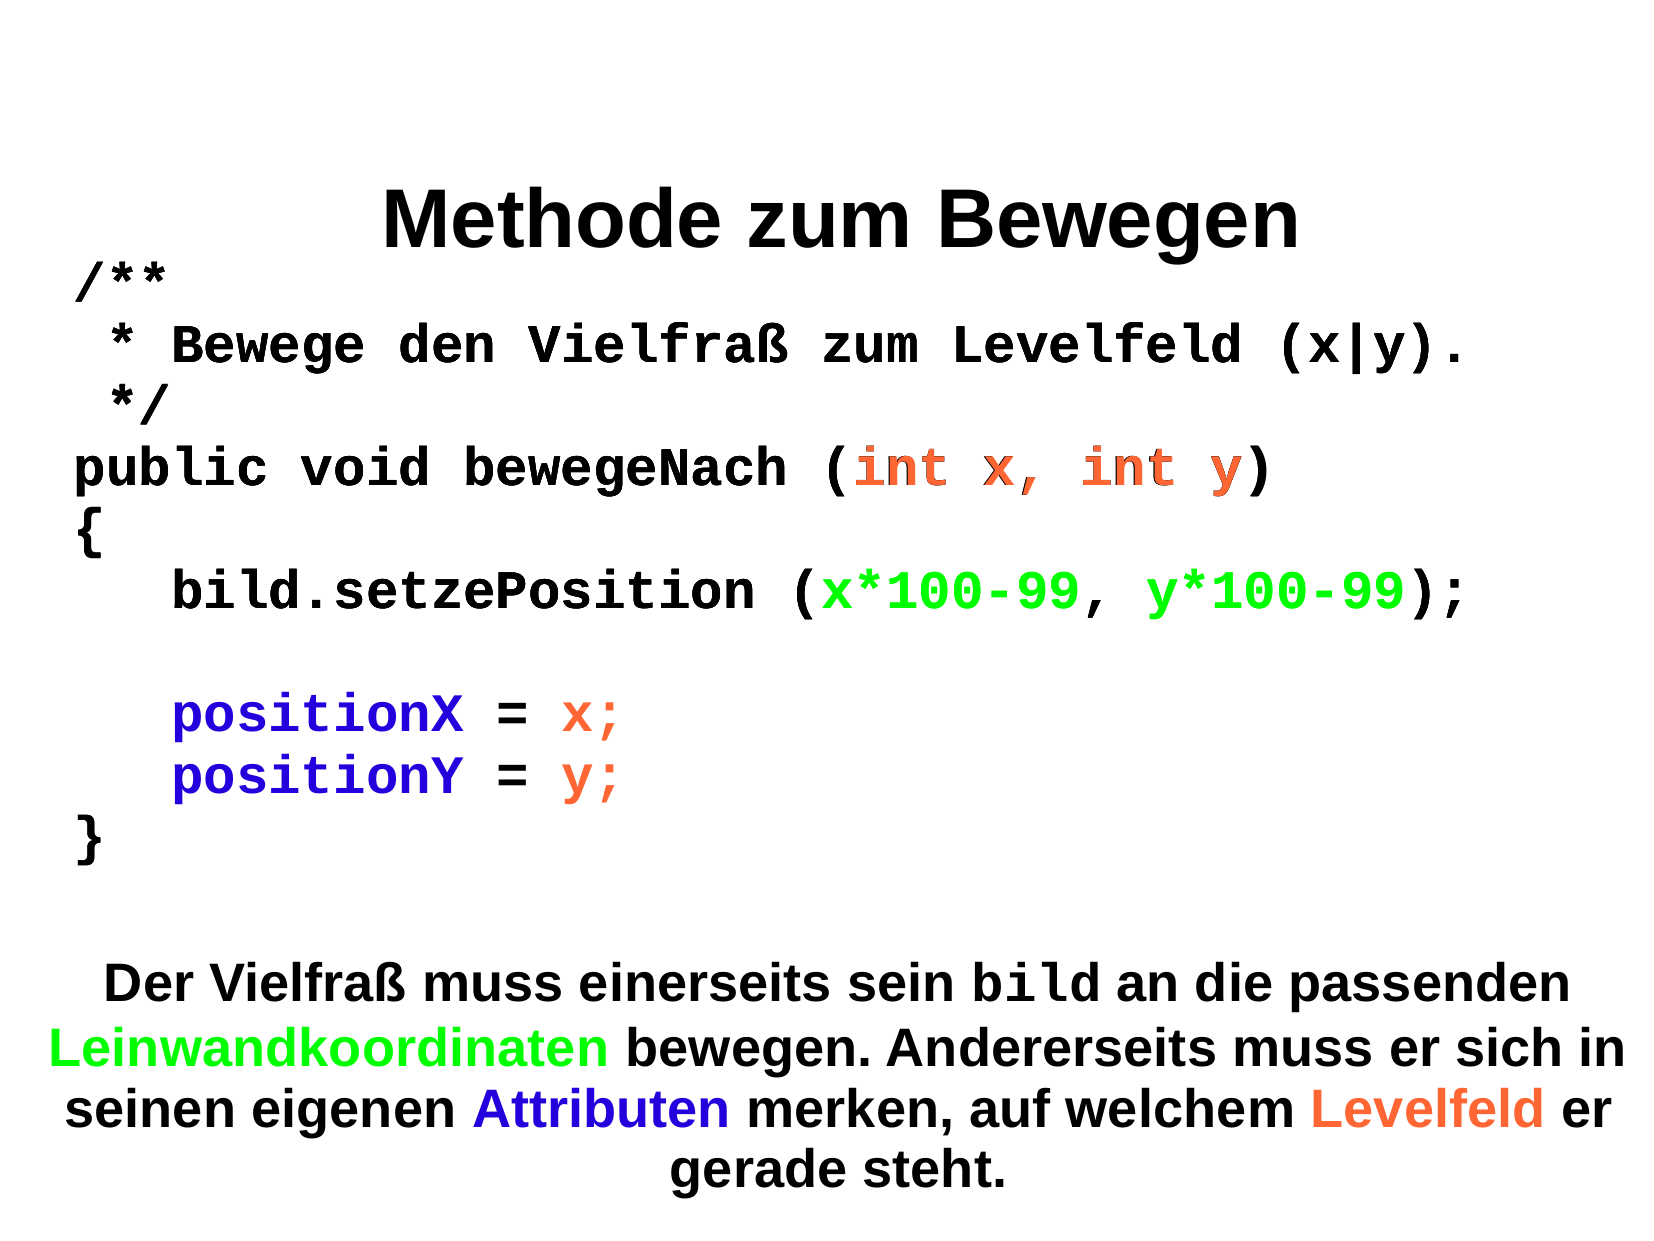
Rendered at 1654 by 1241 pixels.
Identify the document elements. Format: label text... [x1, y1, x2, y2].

text_box /** * Bewege den Vielfraß zum Levelfeld (x|y). */ public void bewegeNach (int x, int y) { bild.setzePosition (x*100-99, y*100-99); positionX = x; positionY = y; } [59, 248, 1625, 943]
text_box Der Vielfraß muss einerseits sein bild an die passenden Leinwandkoordinaten bewegen. Andererseits muss er sich in seinen eigenen Attributen merken, auf welchem Levelfeld er gerade steht. [23, 944, 1654, 1213]
text_box Methode zum Bewegen [88, 118, 1595, 226]
